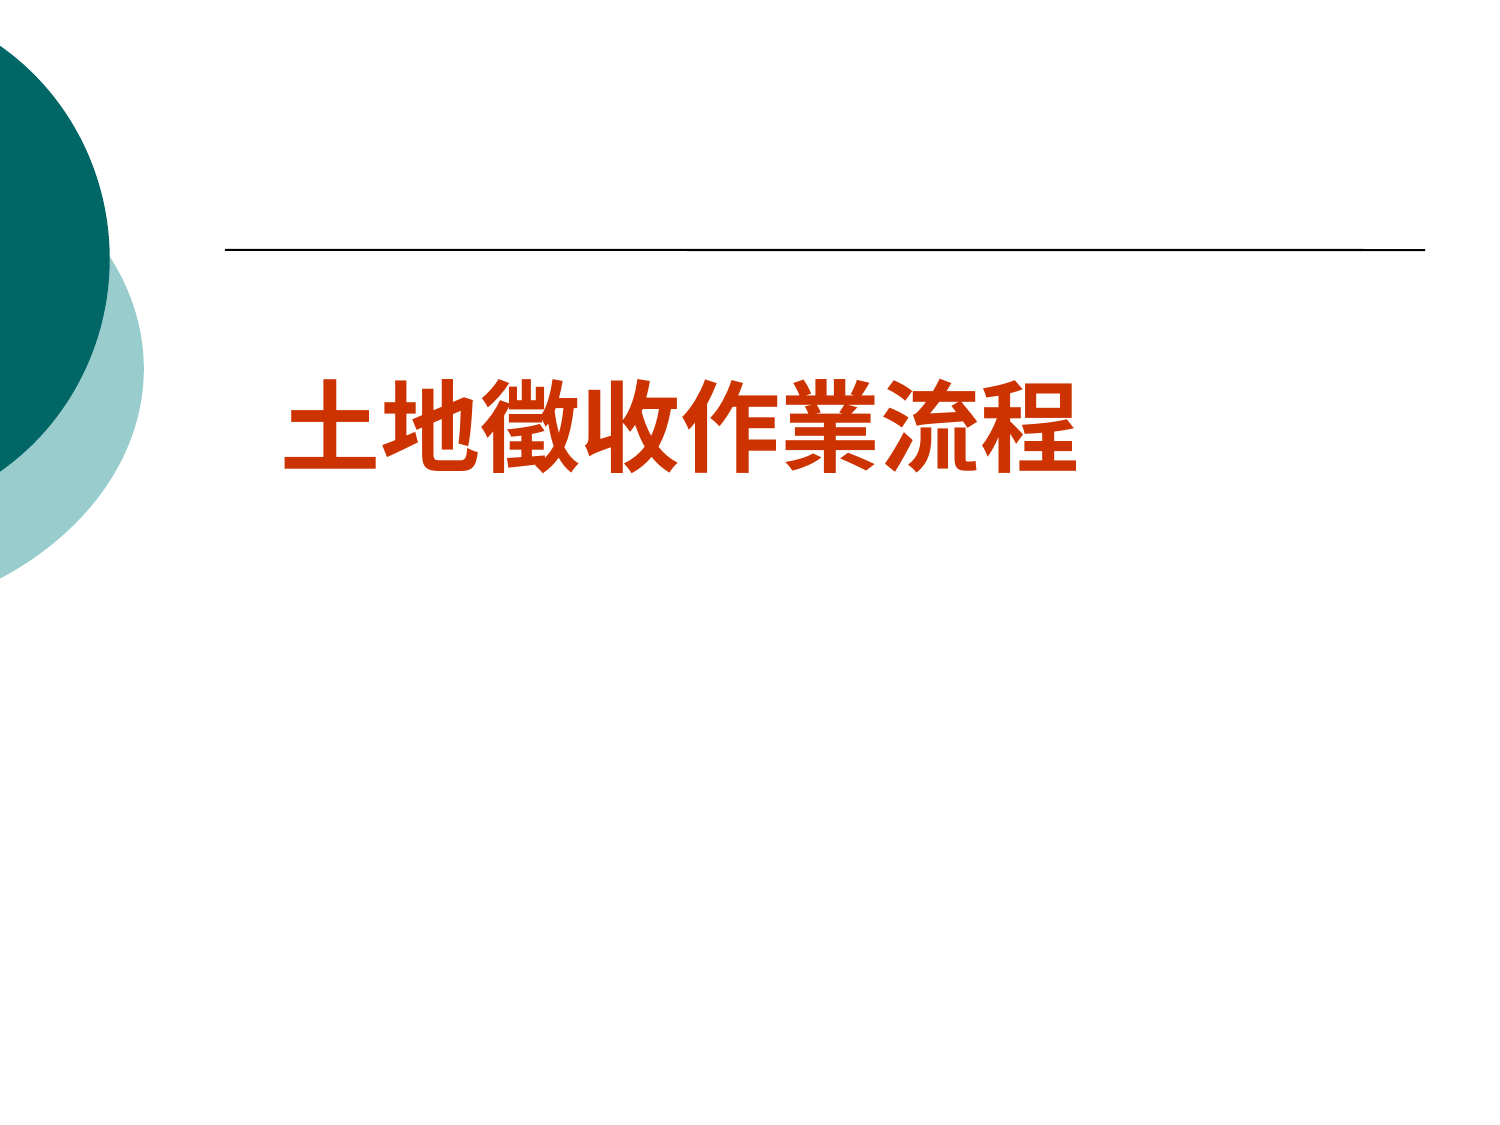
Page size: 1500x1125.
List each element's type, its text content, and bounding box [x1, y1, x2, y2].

text_box 土地徵收作業流程 [266, 303, 1423, 492]
